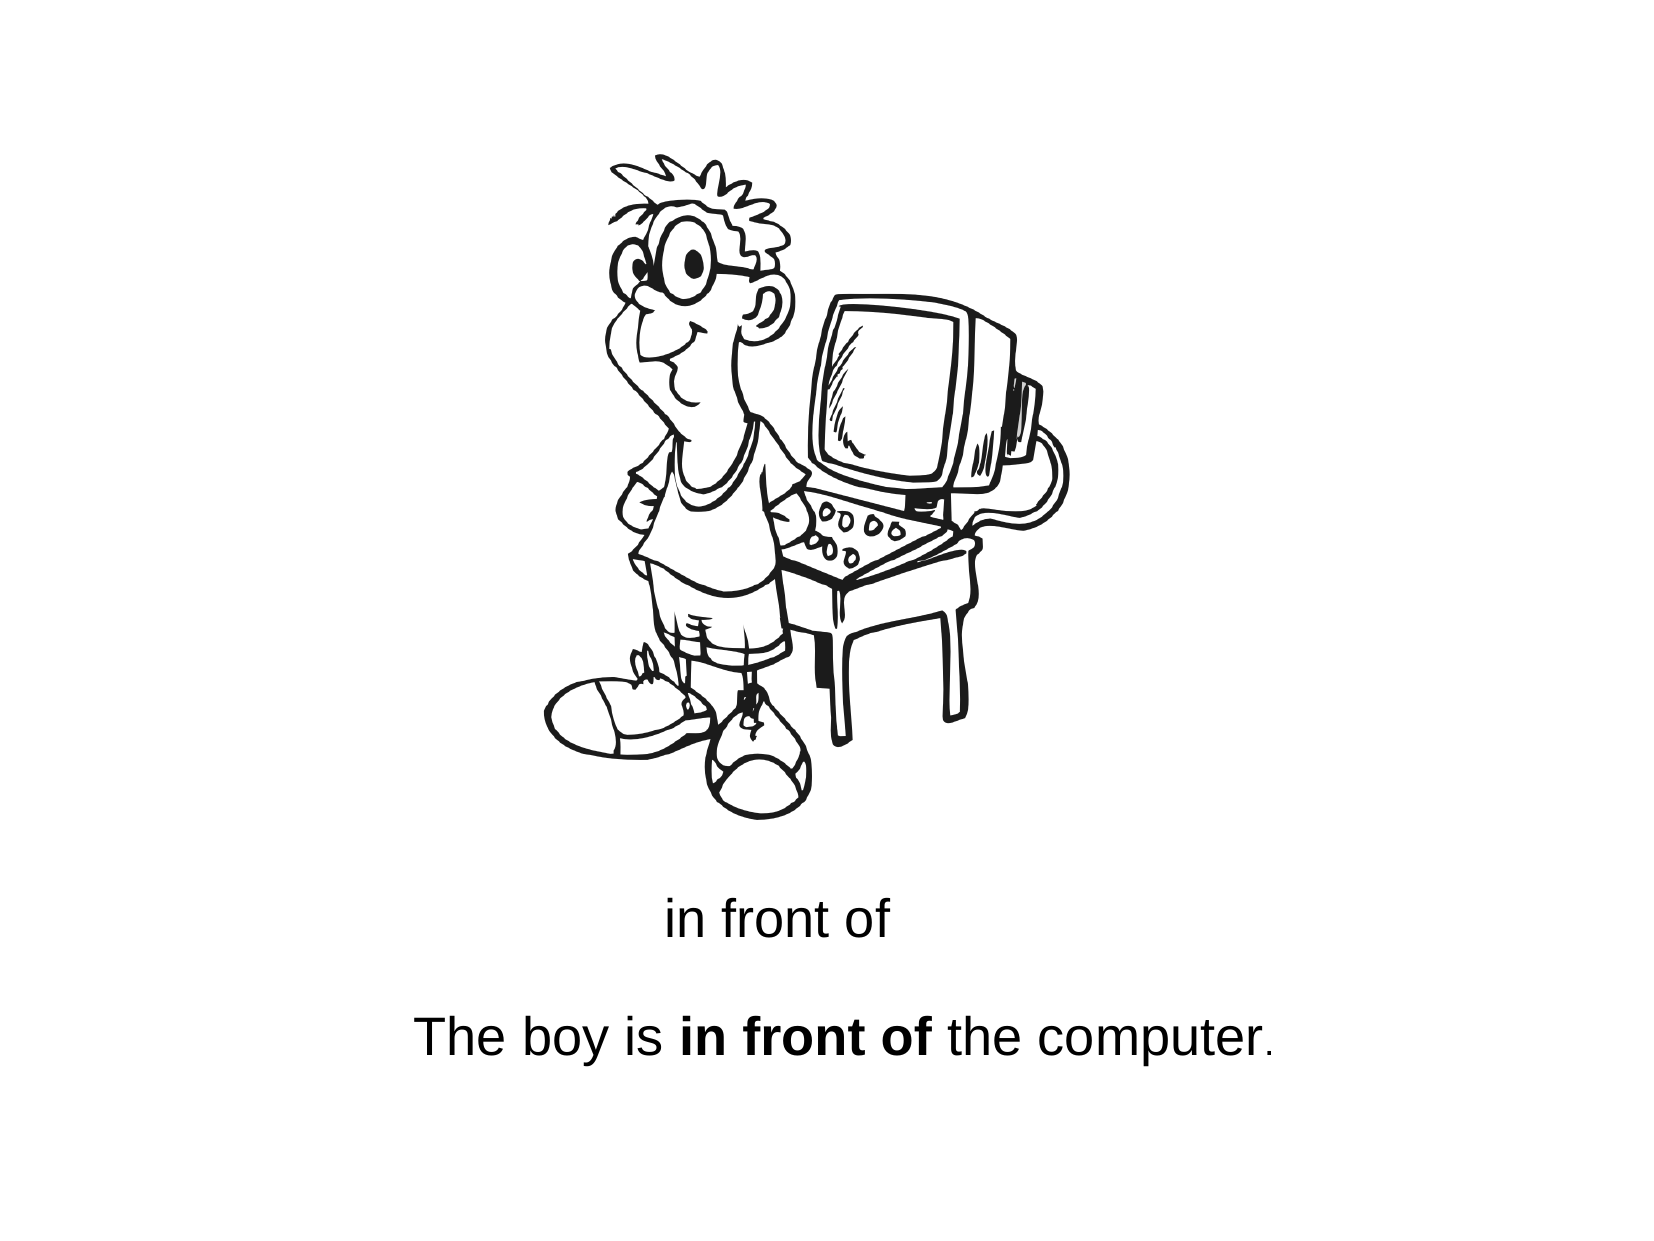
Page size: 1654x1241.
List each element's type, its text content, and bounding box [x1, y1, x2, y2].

text_box in front of [649, 881, 906, 957]
text_box The boy is in front of the computer. [398, 999, 1288, 1075]
picture [507, 100, 1095, 851]
